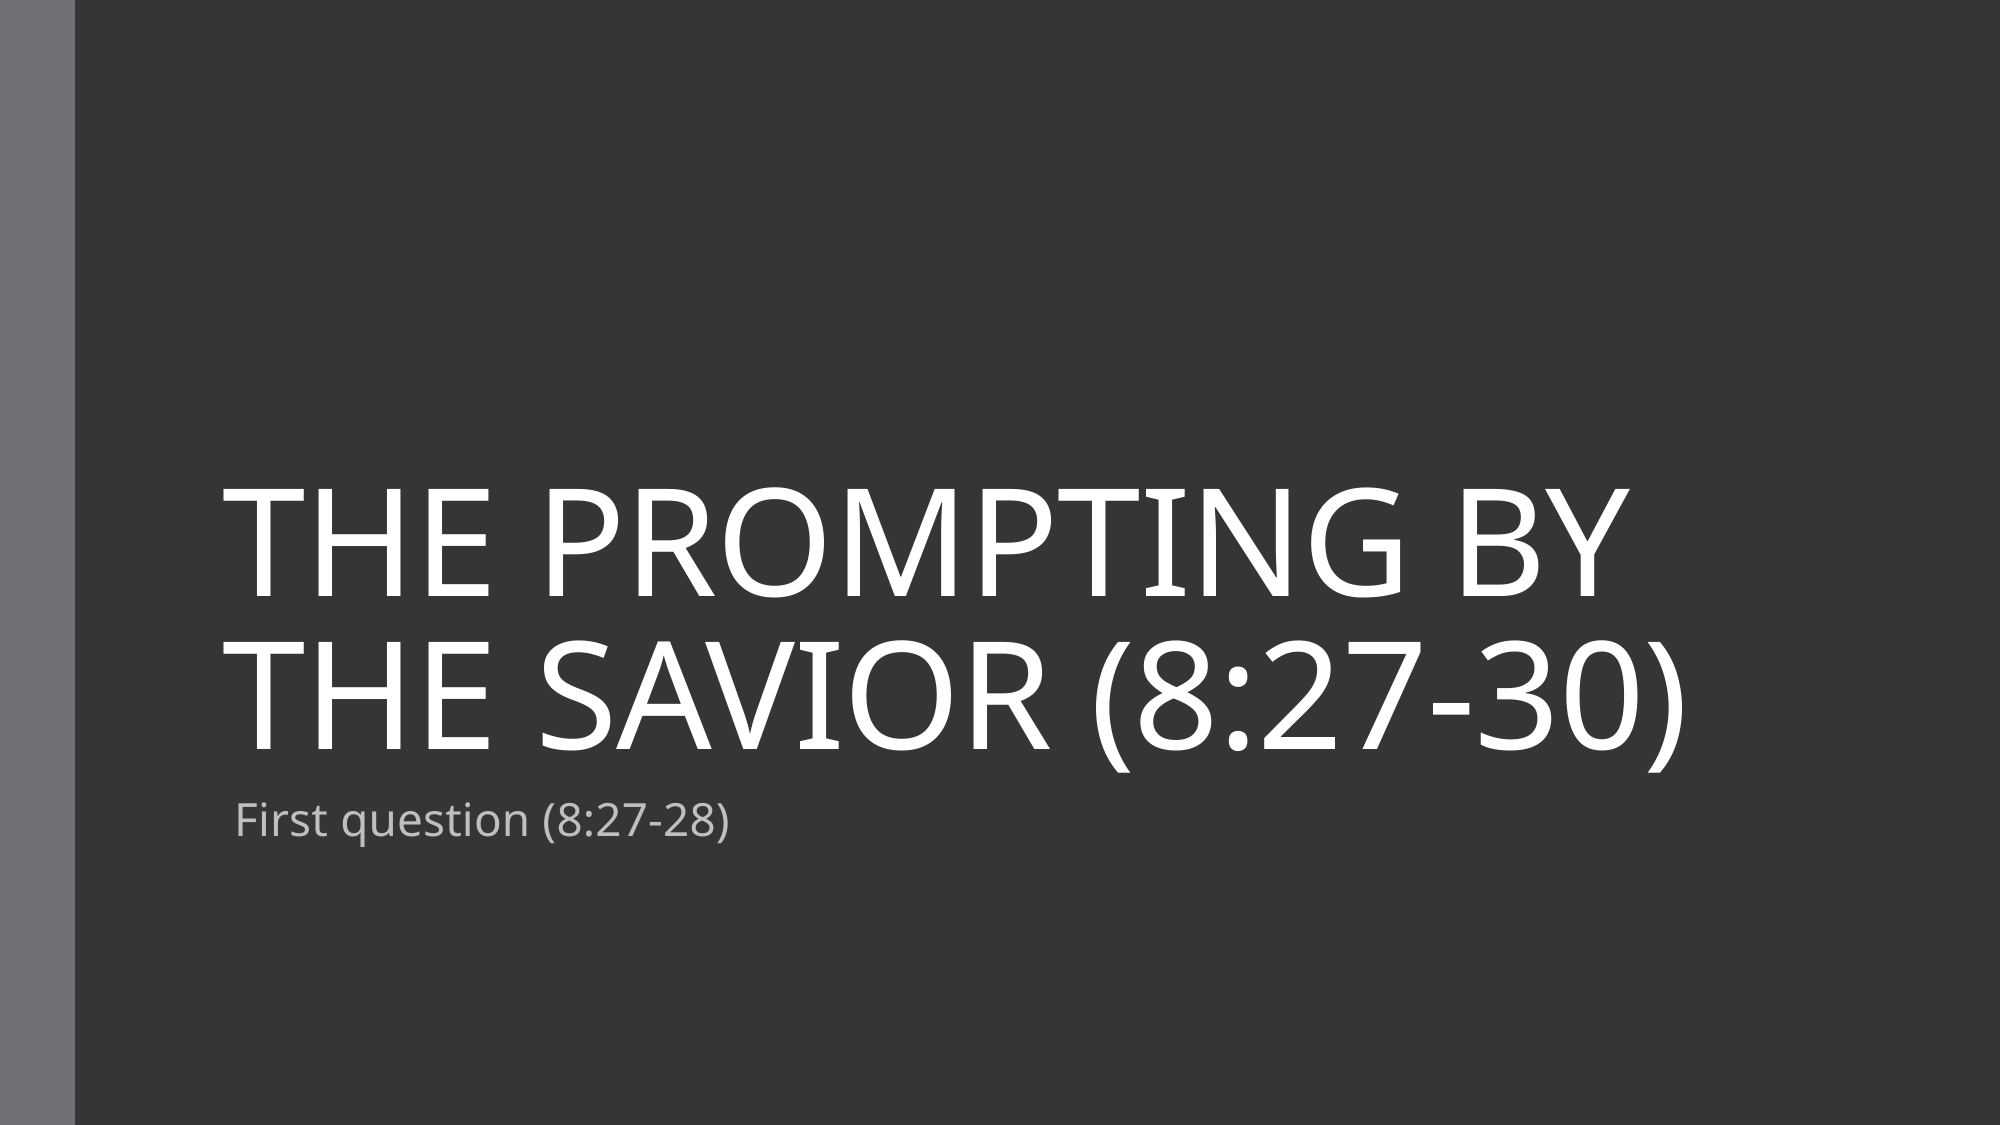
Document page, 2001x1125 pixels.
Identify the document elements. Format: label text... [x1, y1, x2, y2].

subtitle First question (8:27-28) [206, 787, 1752, 1066]
title THE PROMPTING BY THE SAVIOR (8:27-30) [206, 124, 1752, 787]
